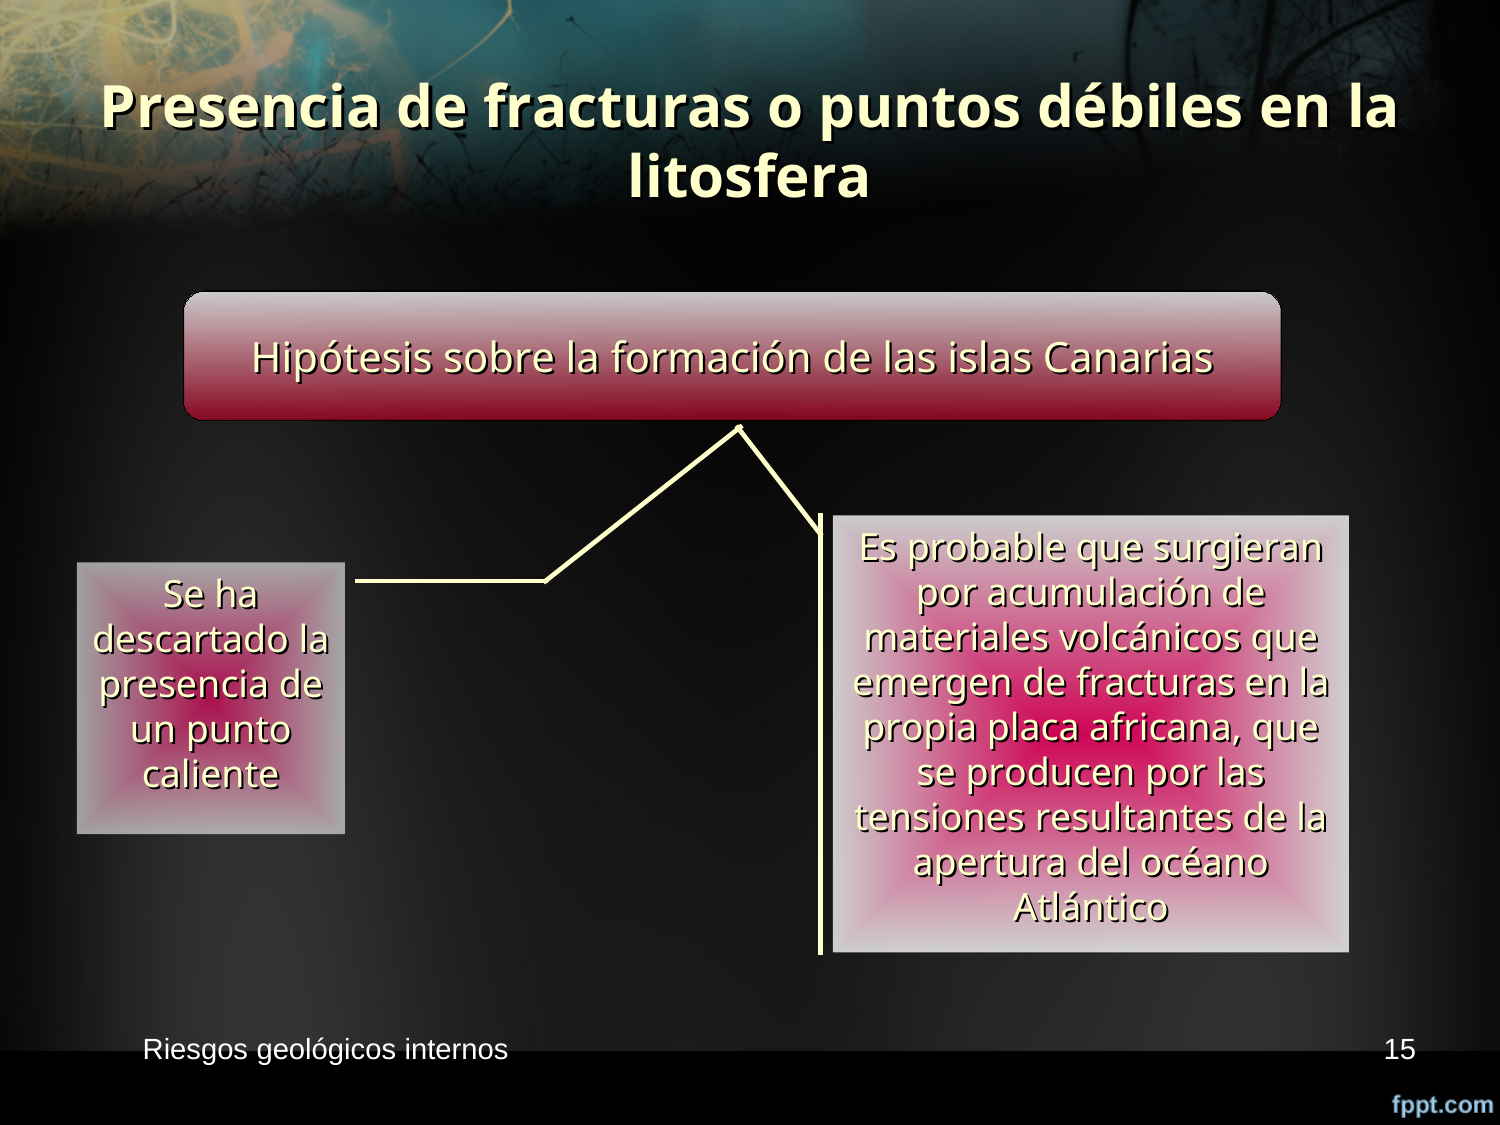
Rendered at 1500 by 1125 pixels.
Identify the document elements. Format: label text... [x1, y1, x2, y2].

text_box <número> [1080, 1023, 1431, 1102]
text_box Hipótesis sobre la formación de las islas Canarias [183, 290, 1282, 421]
text_box Riesgos geológicos internos [88, 1023, 564, 1102]
title Presencia de fracturas o puntos débiles en la litosfera [75, 45, 1426, 233]
text_box Se ha descartado la presencia de un punto caliente [77, 562, 345, 834]
picture [0, 0, 1500, 1125]
text_box Es probable que surgieran por acumulación de materiales volcánicos que emergen de fracturas en la propia placa africana, que se producen por las tensiones resultantes de la apertura del océano Atlántico [833, 515, 1349, 952]
